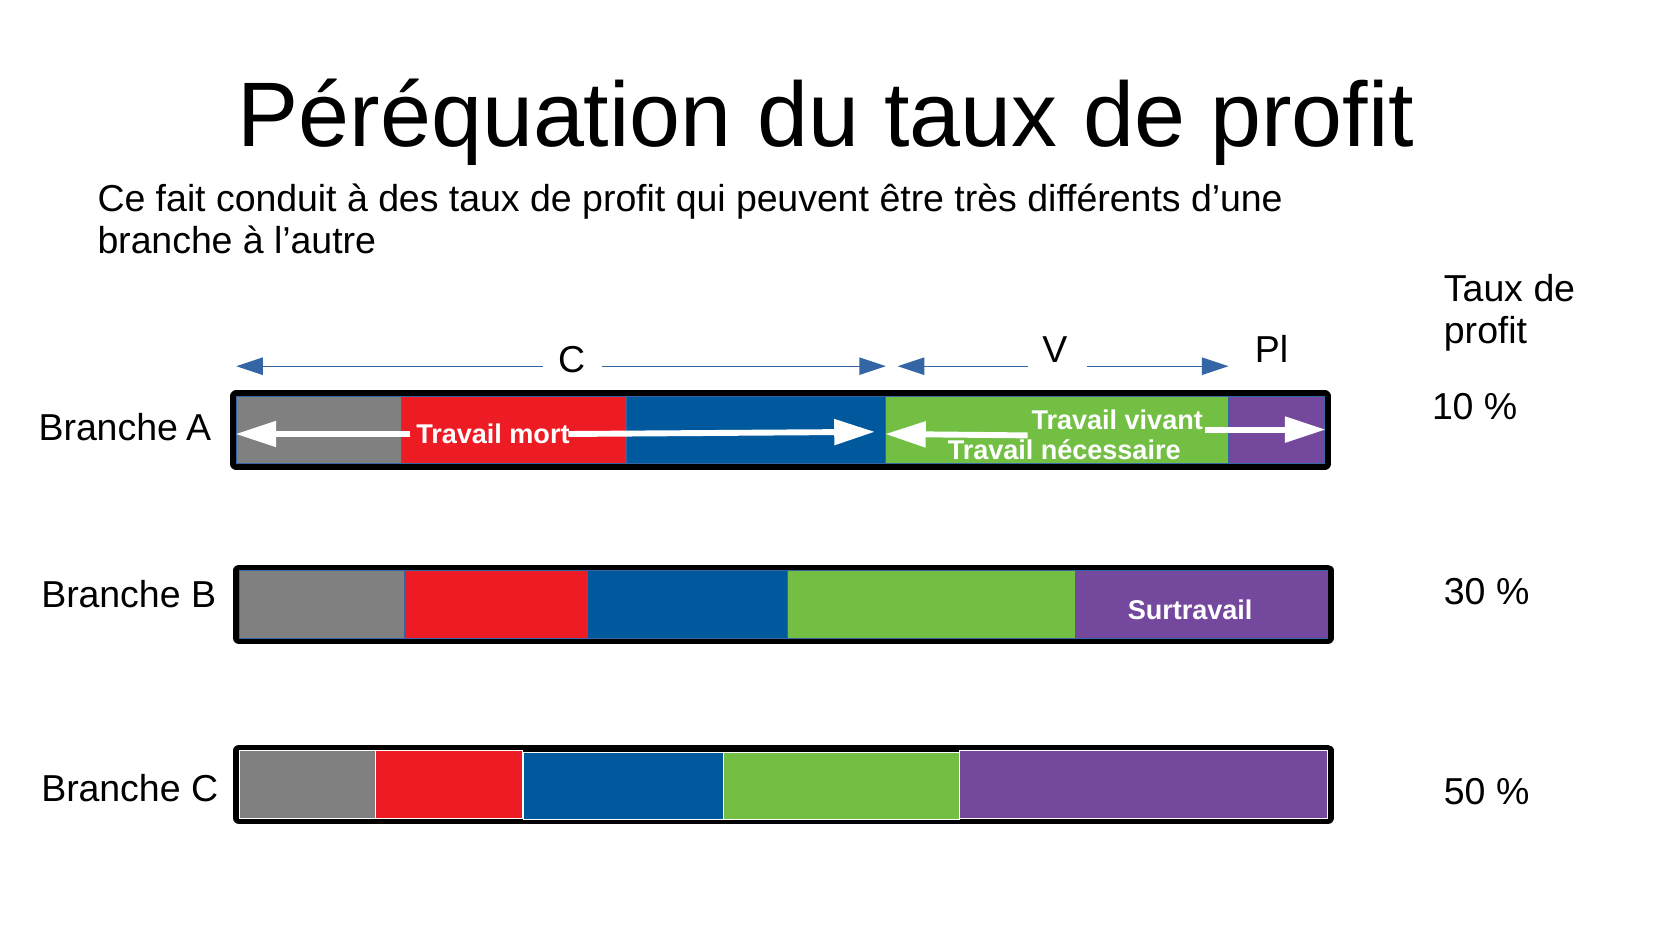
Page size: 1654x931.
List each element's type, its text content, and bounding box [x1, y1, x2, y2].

text_box Surtravail [1192, 420, 1404, 479]
text_box Branche A [23, 398, 272, 498]
text_box V [1027, 321, 1111, 379]
text_box Pl [1240, 321, 1323, 379]
text_box [251, 570, 1328, 639]
text_box Branche B [26, 566, 251, 639]
title Péréquation du taux de profit [82, 37, 1571, 193]
text_box Ce fait conduit à des taux de profit qui peuvent être très différents d’une branche à l’autre [82, 169, 1323, 269]
text_box Travail vivant [1241, 433, 1292, 444]
text_box Surtravail [1113, 587, 1324, 647]
text_box Travail mort [401, 411, 653, 481]
text_box Taux de profit [1429, 259, 1654, 359]
text_box Branche C [26, 760, 275, 860]
text_box 10 % [1417, 378, 1571, 477]
text_box 30 % [1429, 562, 1571, 662]
text_box Travail vivant [1016, 397, 1292, 427]
text_box C [543, 330, 627, 388]
text_box Travail nécessaire [933, 427, 1241, 473]
text_box [272, 437, 401, 464]
text_box [236, 396, 1325, 464]
text_box 50 % [1429, 763, 1560, 863]
text_box [1241, 430, 1325, 464]
text_box [239, 750, 1328, 820]
